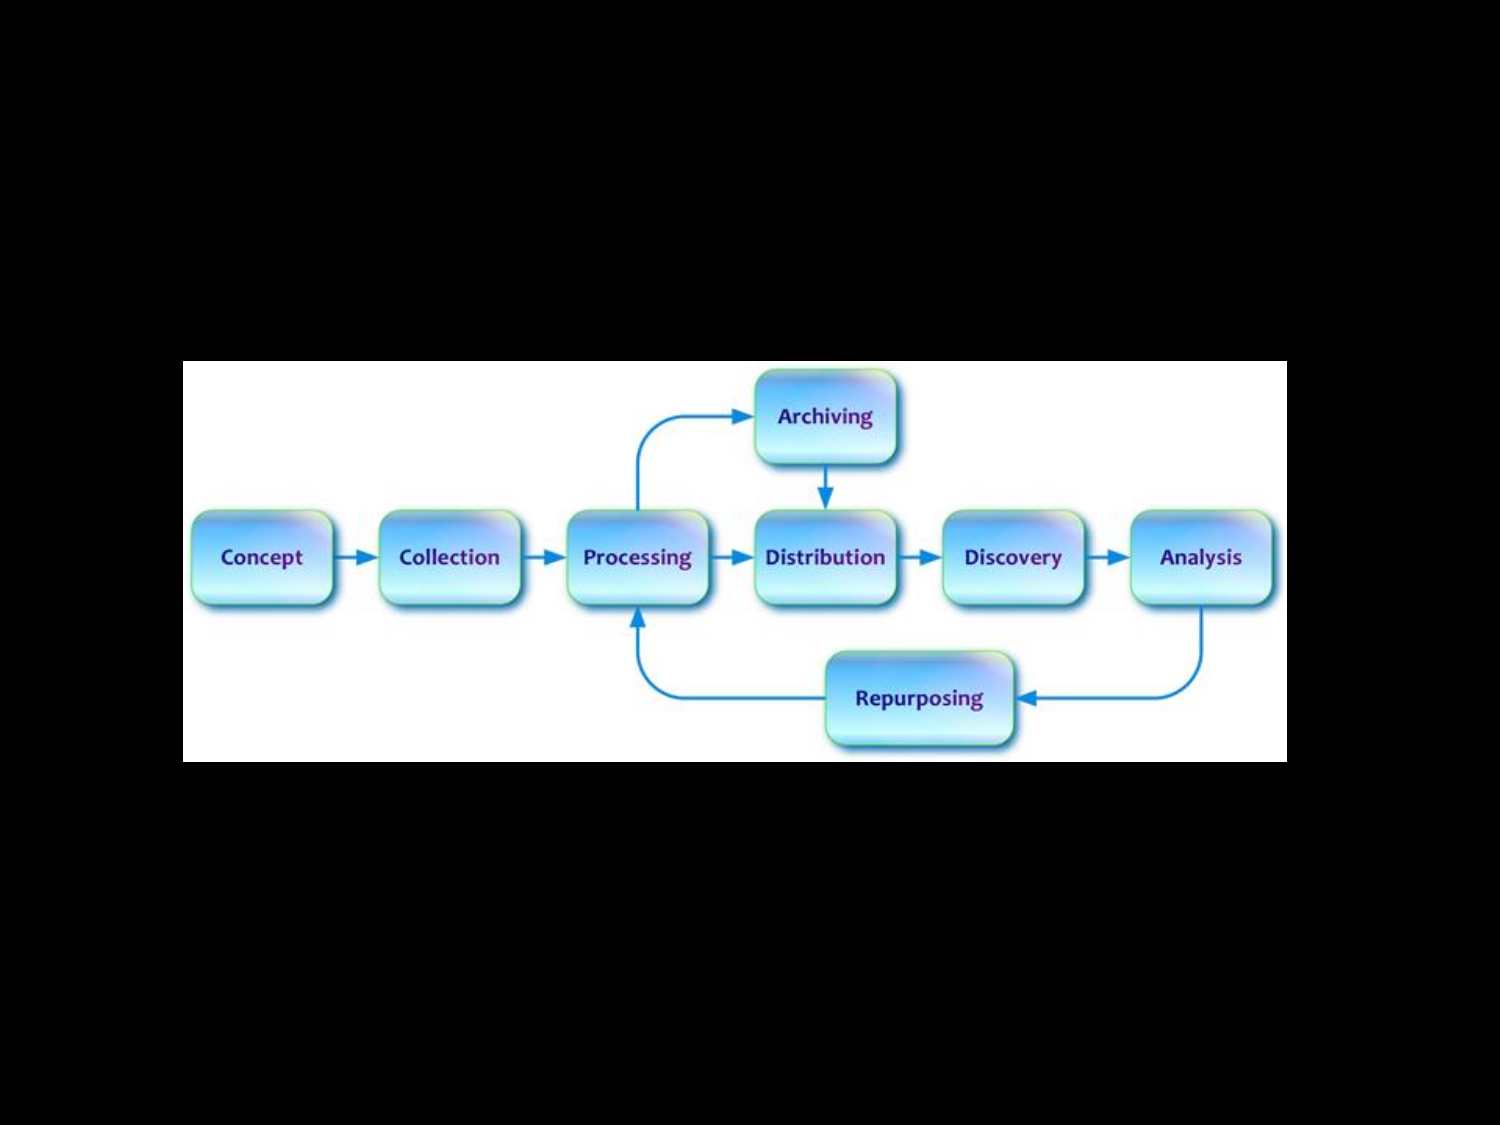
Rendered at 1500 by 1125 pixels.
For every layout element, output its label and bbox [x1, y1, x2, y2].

picture [183, 361, 1287, 762]
